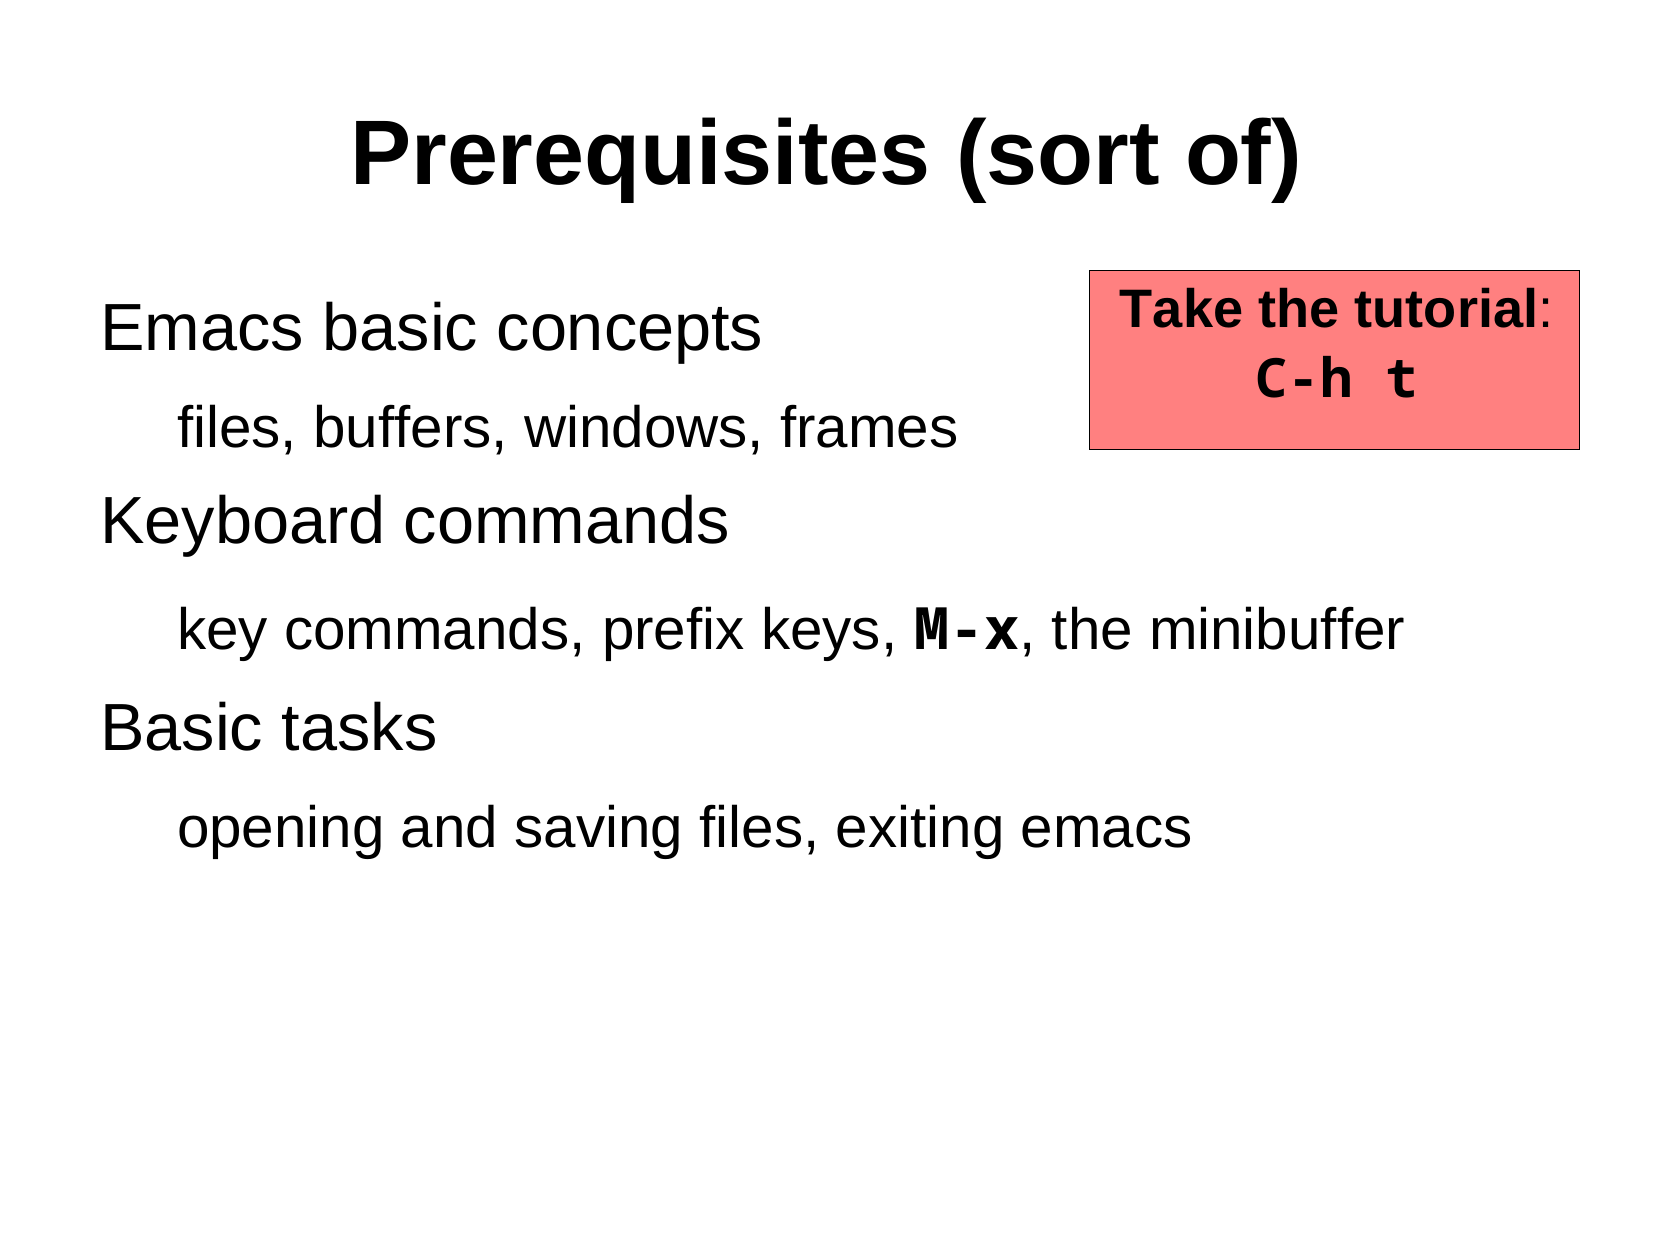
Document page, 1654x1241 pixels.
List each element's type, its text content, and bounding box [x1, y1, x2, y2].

text_box Take the tutorial: C-h t [1087, 271, 1586, 416]
text_box [1571, 416, 1580, 450]
title Prerequisites (sort of) [82, 16, 1571, 290]
list Emacs basic concepts files, buffers, windows, frames Keyboard commands key commands, prefix keys, M-x, the minibuffer Basic tasks opening and saving files, exiting emacs [82, 290, 1571, 1094]
